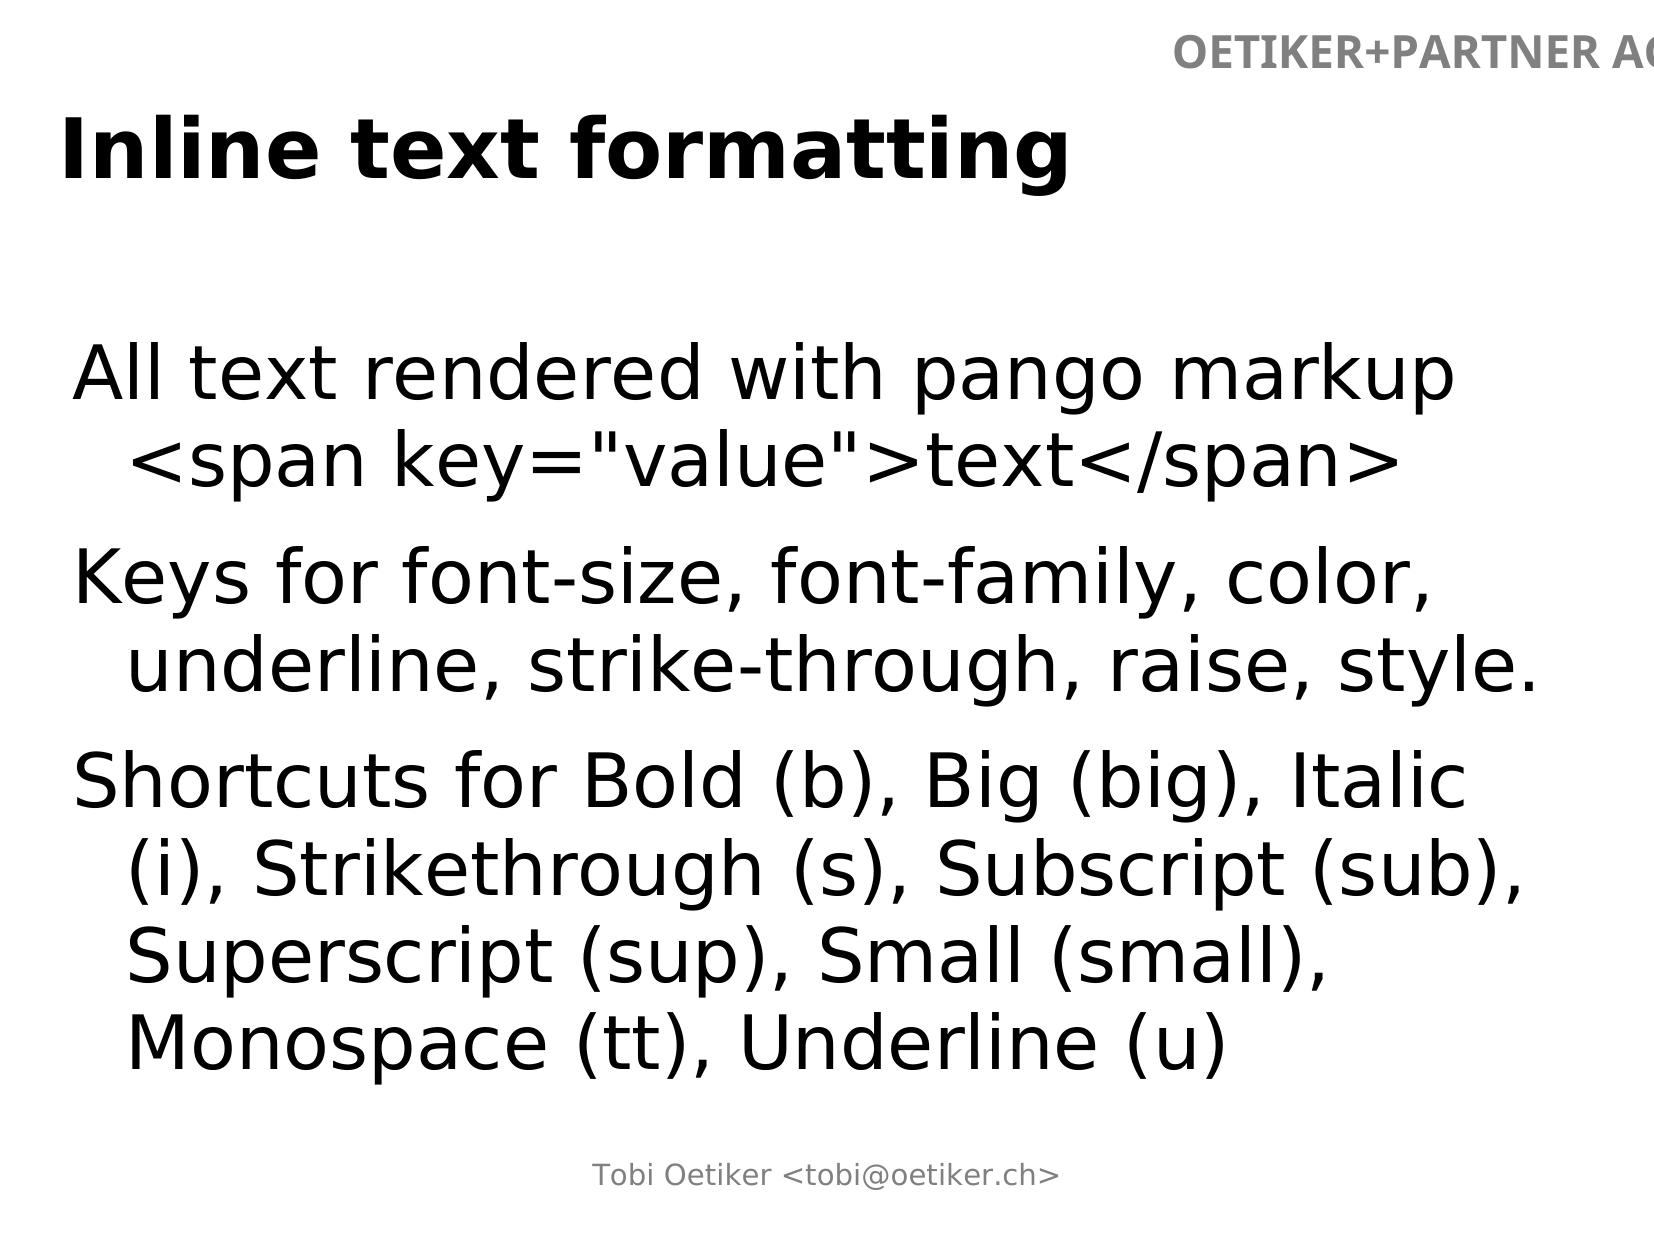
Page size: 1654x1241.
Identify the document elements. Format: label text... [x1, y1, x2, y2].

title Inline text formatting [59, 75, 1607, 225]
list All text rendered with pango markup <span key="value">text</span> Keys for font-size, font-family, color, underline, strike-through, raise, style. Shortcuts for Bold (b), Big (big), Italic (i), Strikethrough (s), Subscript (sub), Superscript (sup), Small (small), Monospace (tt), Underline (u) [54, 330, 1575, 1088]
